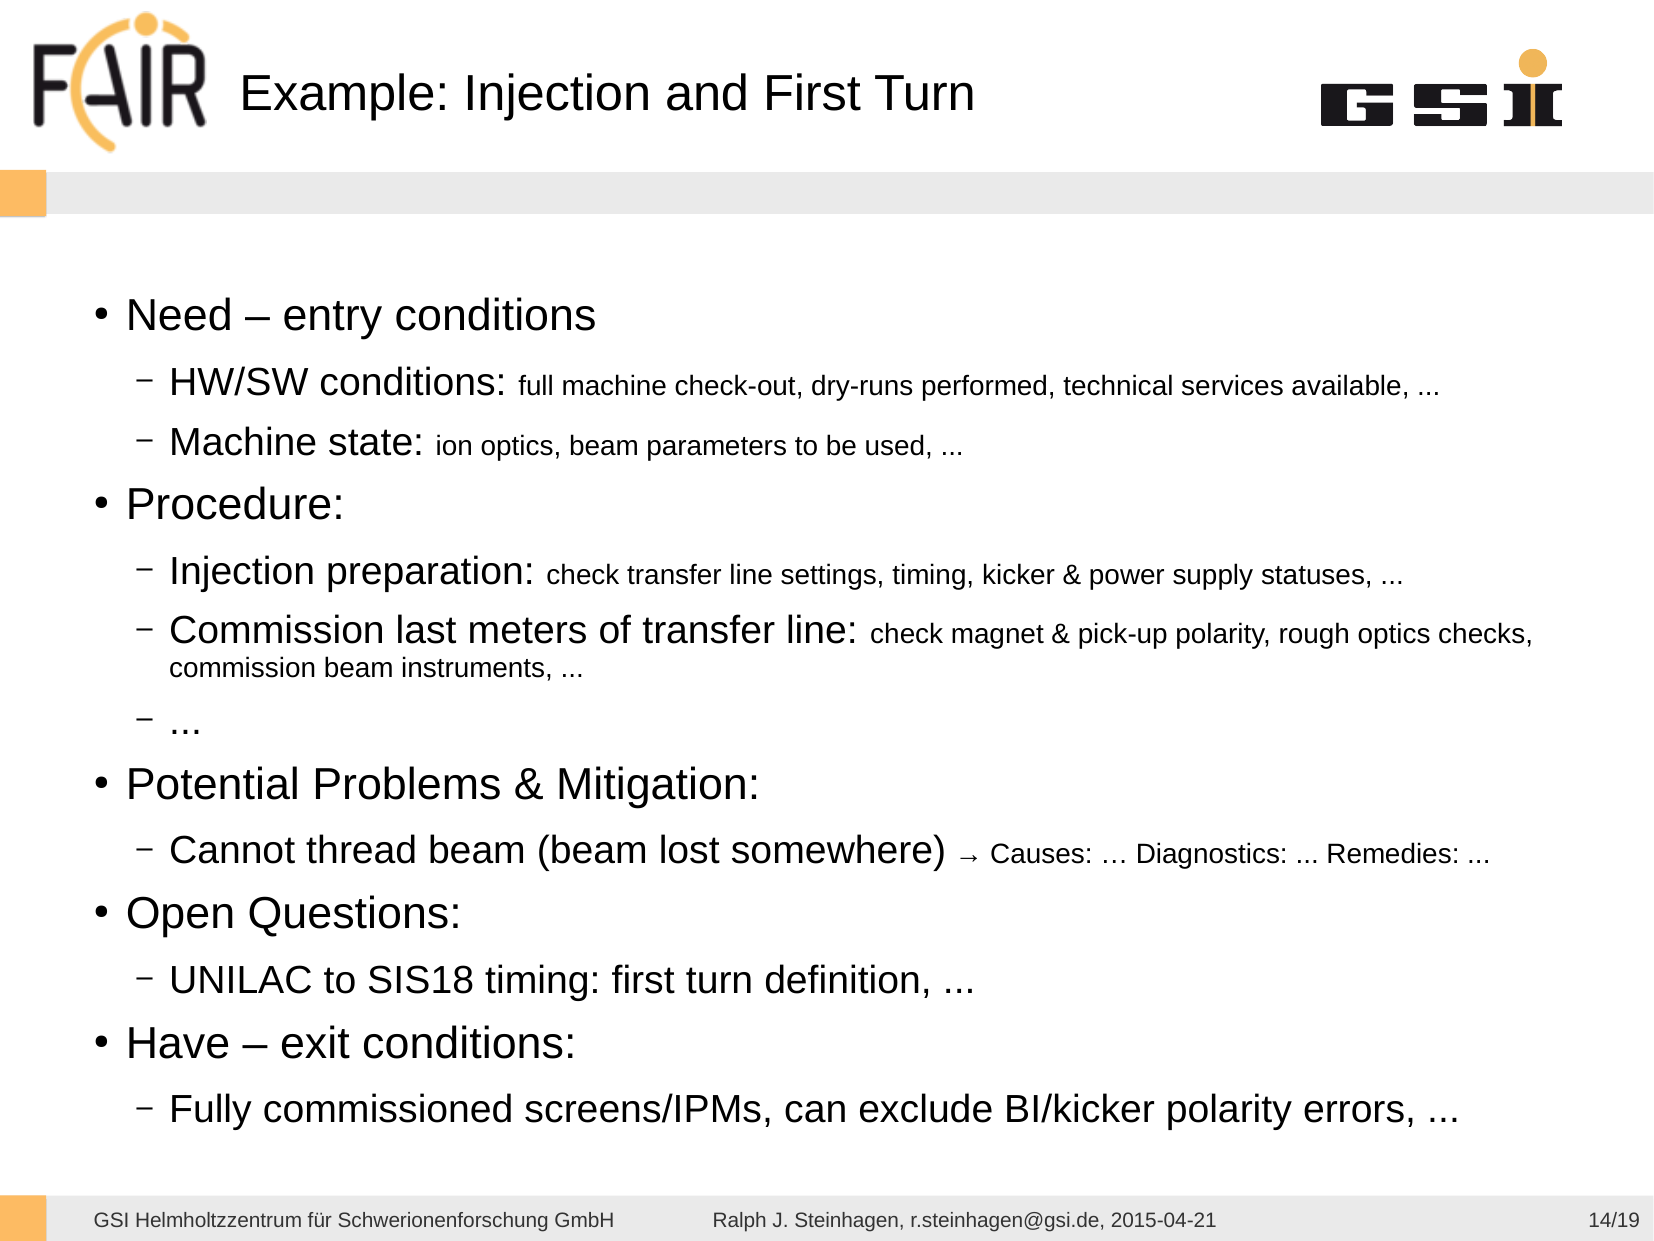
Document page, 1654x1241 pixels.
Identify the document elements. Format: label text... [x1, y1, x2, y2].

list Need – entry conditions HW/SW conditions: full machine check-out, dry-runs performed, technical services available, ... Machine state: ion optics, beam parameters to be used, ... Procedure: Injection preparation: check transfer line settings, timing, kicker & power supply statuses, ... Commission last meters of transfer line: check magnet & pick-up polarity, rough optics checks, commission beam instruments, ... ... Potential Problems & Mitigation: Cannot thread beam (beam lost somewhere) → Causes: … Diagnostics: ... Remedies: ... Open Questions: UNILAC to SIS18 timing: first turn definition, ... Have – exit conditions: Fully commissioned screens/IPMs, can exclude BI/kicker polarity errors, ... [82, 290, 1571, 1148]
picture [33, 10, 207, 155]
title Example: Injection and First Turn [239, 23, 1301, 162]
picture [1319, 46, 1564, 129]
